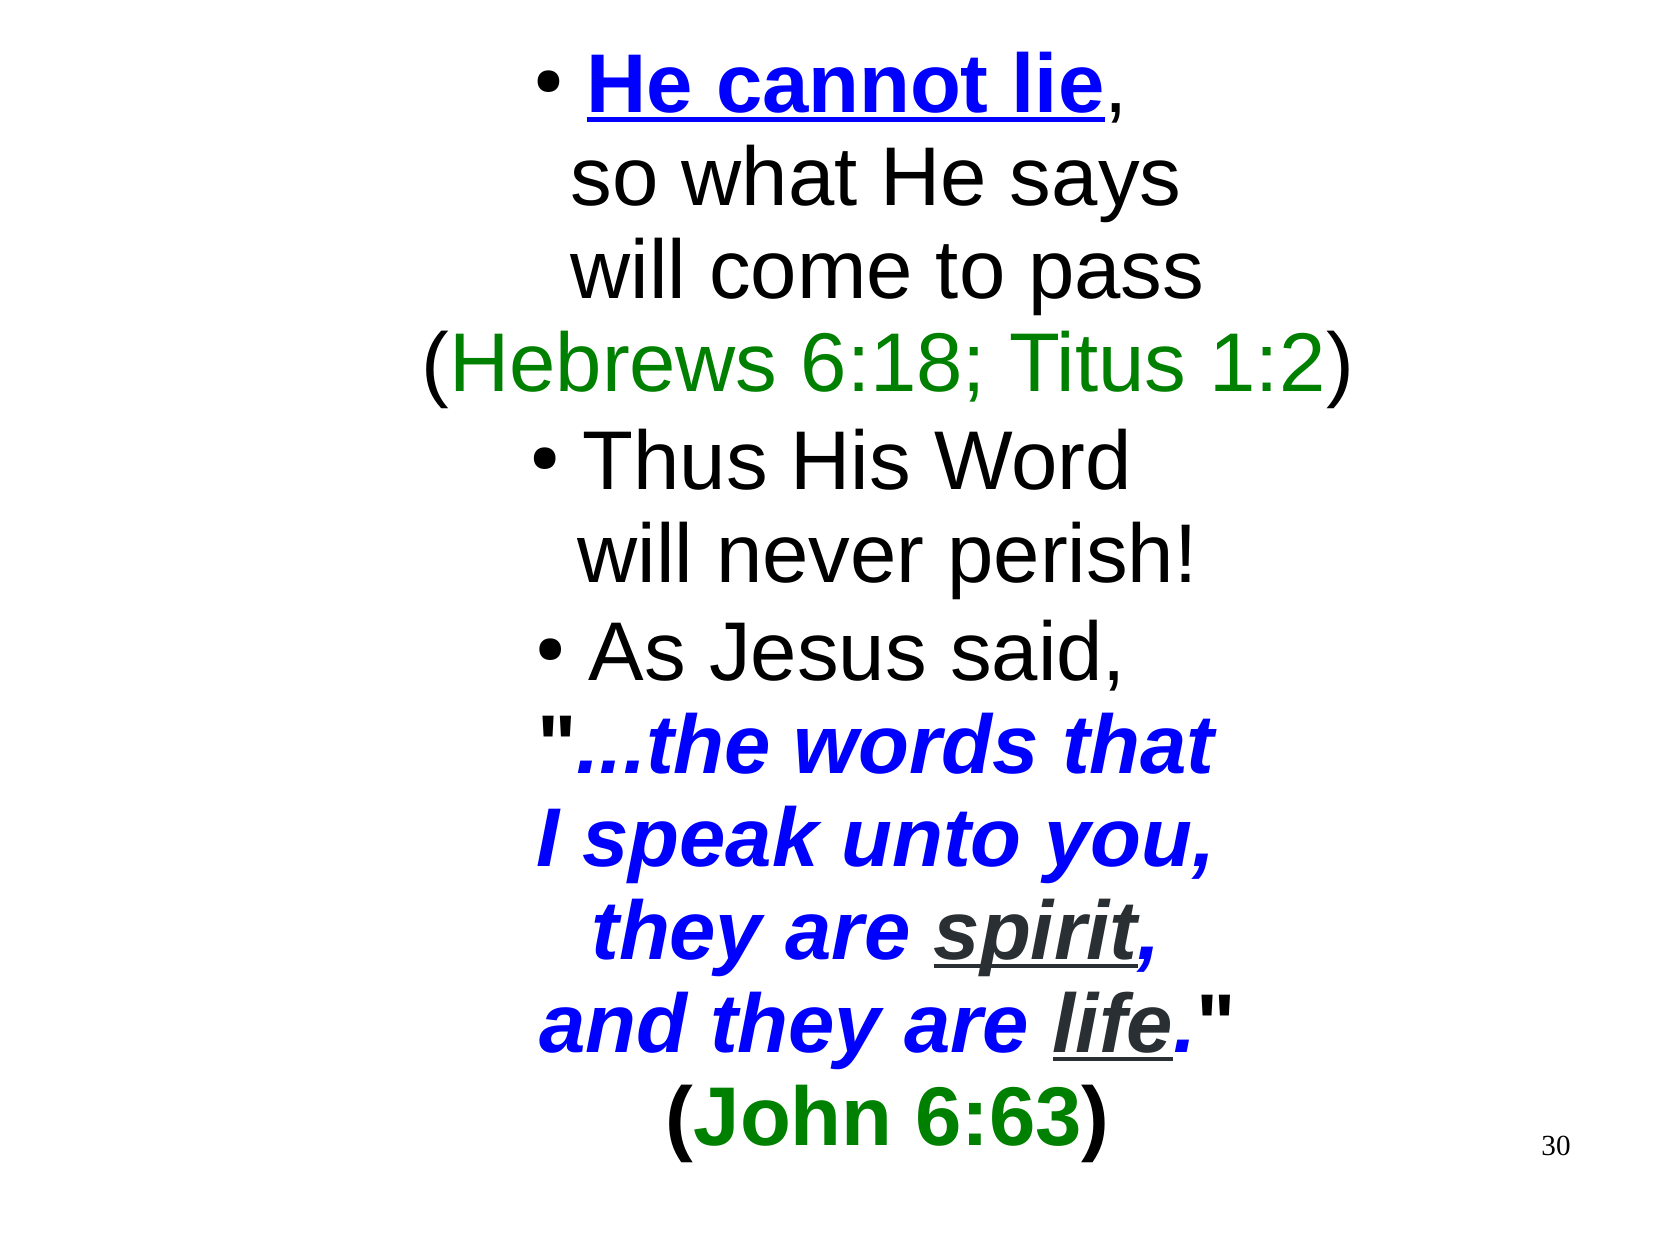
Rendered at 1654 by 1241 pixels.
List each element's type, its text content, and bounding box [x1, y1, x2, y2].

list He cannot lie, so what He says will come to pass (Hebrews 6:18; Titus 1:2) Thus His Word will never perish! As Jesus said, "...the words that I speak unto you, they are spirit, and they are life." (John 6:63) [37, 37, 1613, 1238]
